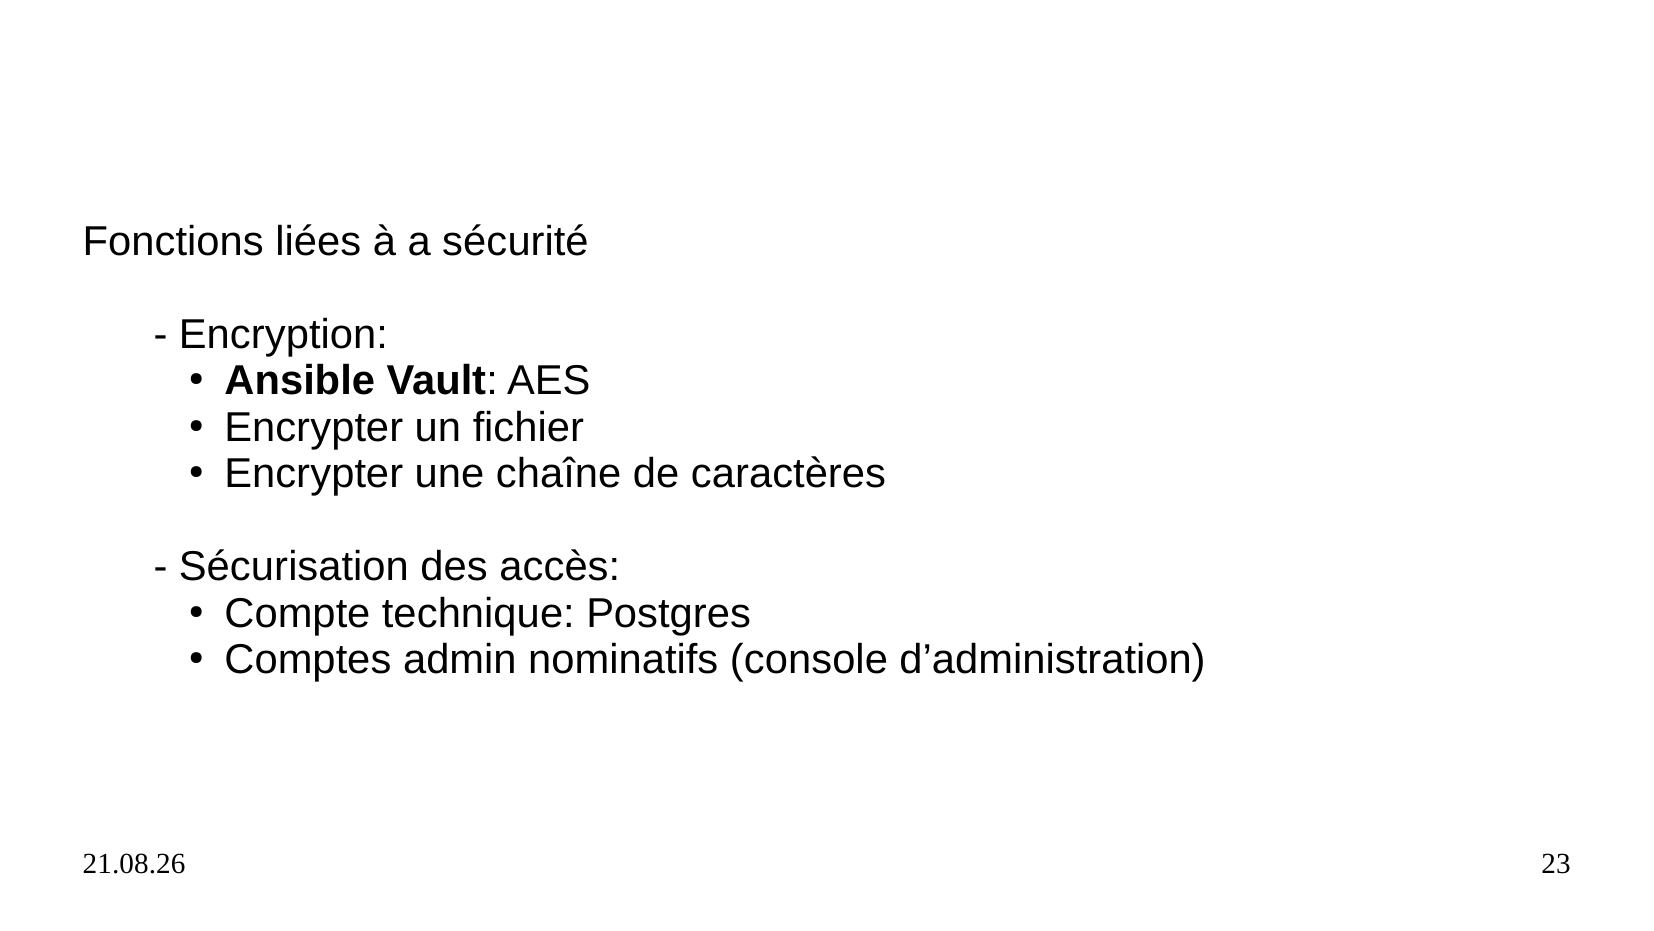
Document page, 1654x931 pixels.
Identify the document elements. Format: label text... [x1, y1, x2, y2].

subtitle Fonctions liées à a sécurité - Encryption: Ansible Vault: AES Encrypter un fichier Encrypter une chaîne de caractères - Sécurisation des accès: Compte technique: Postgres Comptes admin nominatifs (console d’administration) [82, 217, 1571, 776]
